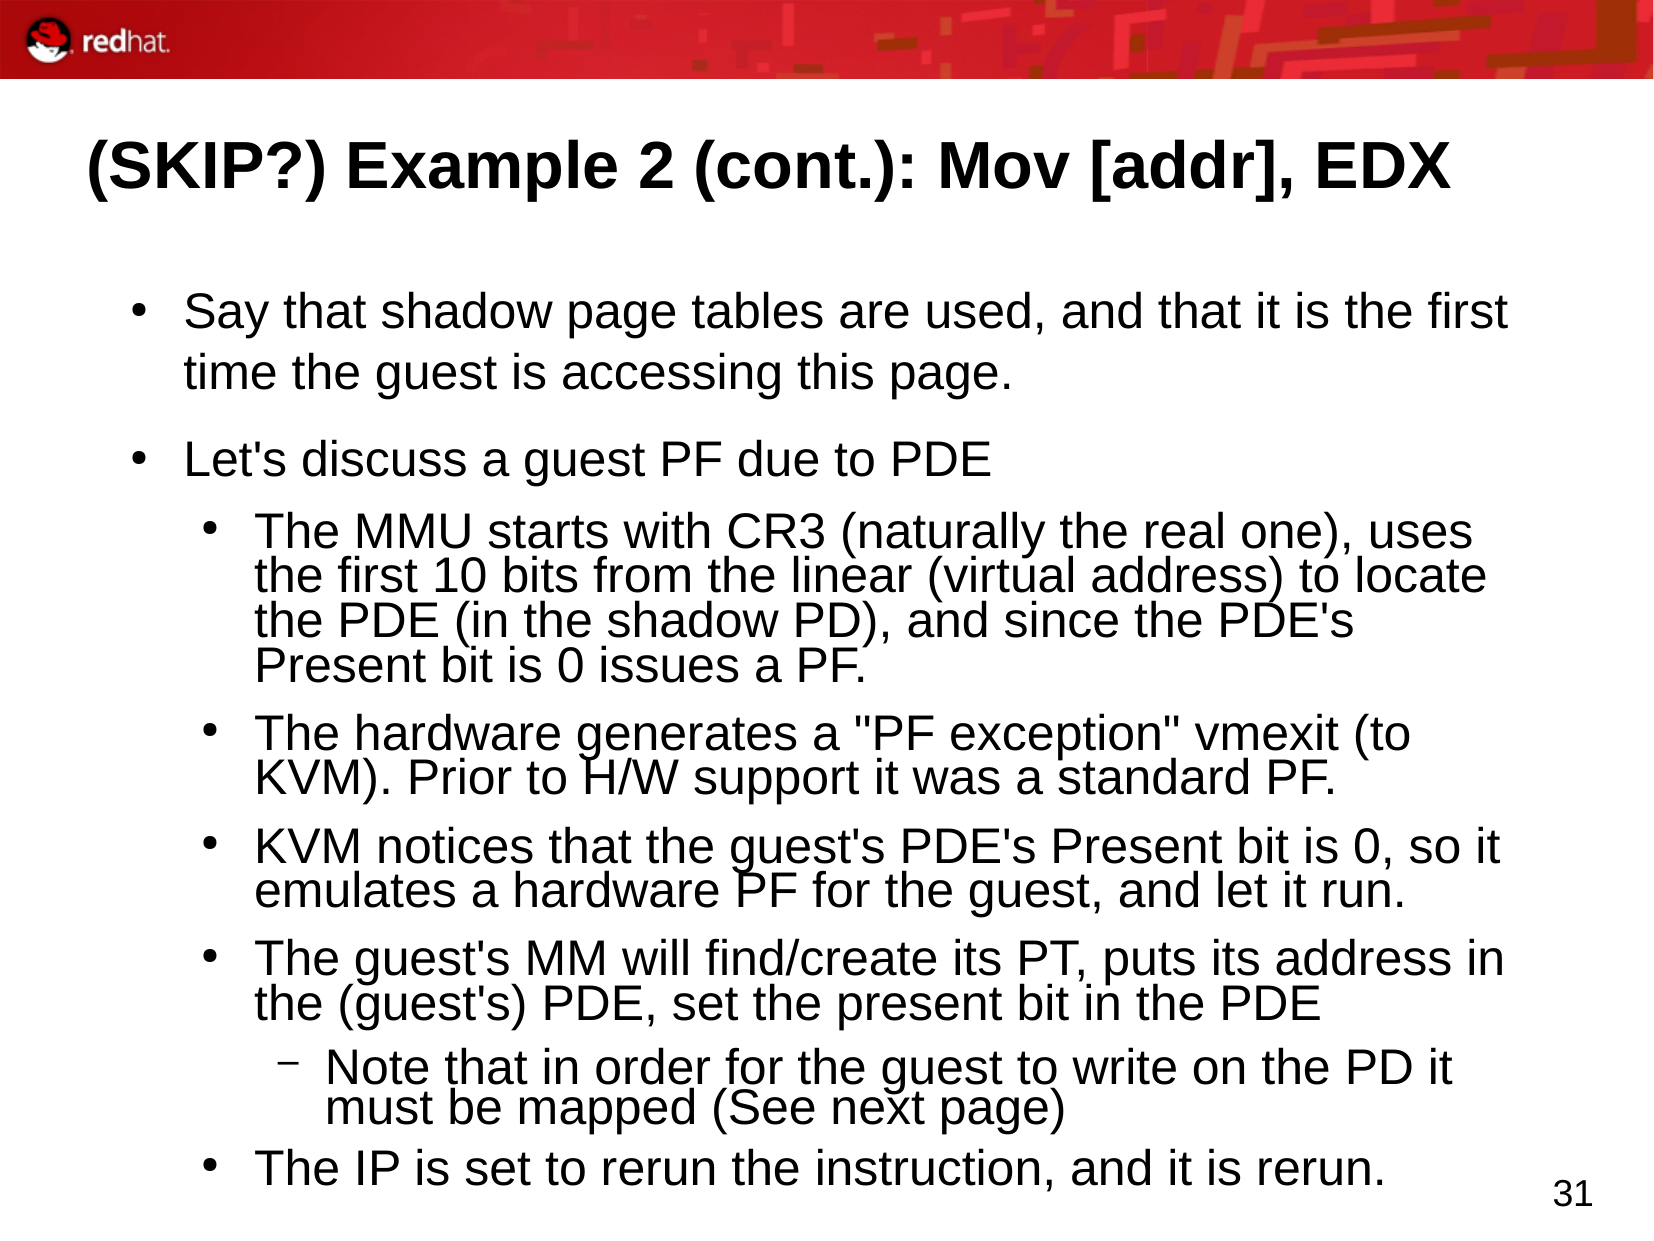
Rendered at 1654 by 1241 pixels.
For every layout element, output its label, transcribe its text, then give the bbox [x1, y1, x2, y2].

title (SKIP?) Example 2 (cont.): Mov [addr], EDX [86, 93, 1576, 244]
list Say that shadow page tables are used, and that it is the first time the guest is accessing this page. Let's discuss a guest PF due to PDE The MMU starts with CR3 (naturally the real one), uses the first 10 bits from the linear (virtual address) to locate the PDE (in the shadow PD), and since the PDE's Present bit is 0 issues a PF. The hardware generates a "PF exception" vmexit (to KVM). Prior to H/W support it was a standard PF. KVM notices that the guest's PDE's Present bit is 0, so it emulates a hardware PF for the guest, and let it run. The guest's MM will find/create its PT, puts its address in the (guest's) PDE, set the present bit in the PDE Note that in order for the guest to write on the PD it must be mapped (See next page) The IP is set to rerun the instruction, and it is rerun. [112, 277, 1538, 1189]
picture [0, 0, 1654, 79]
